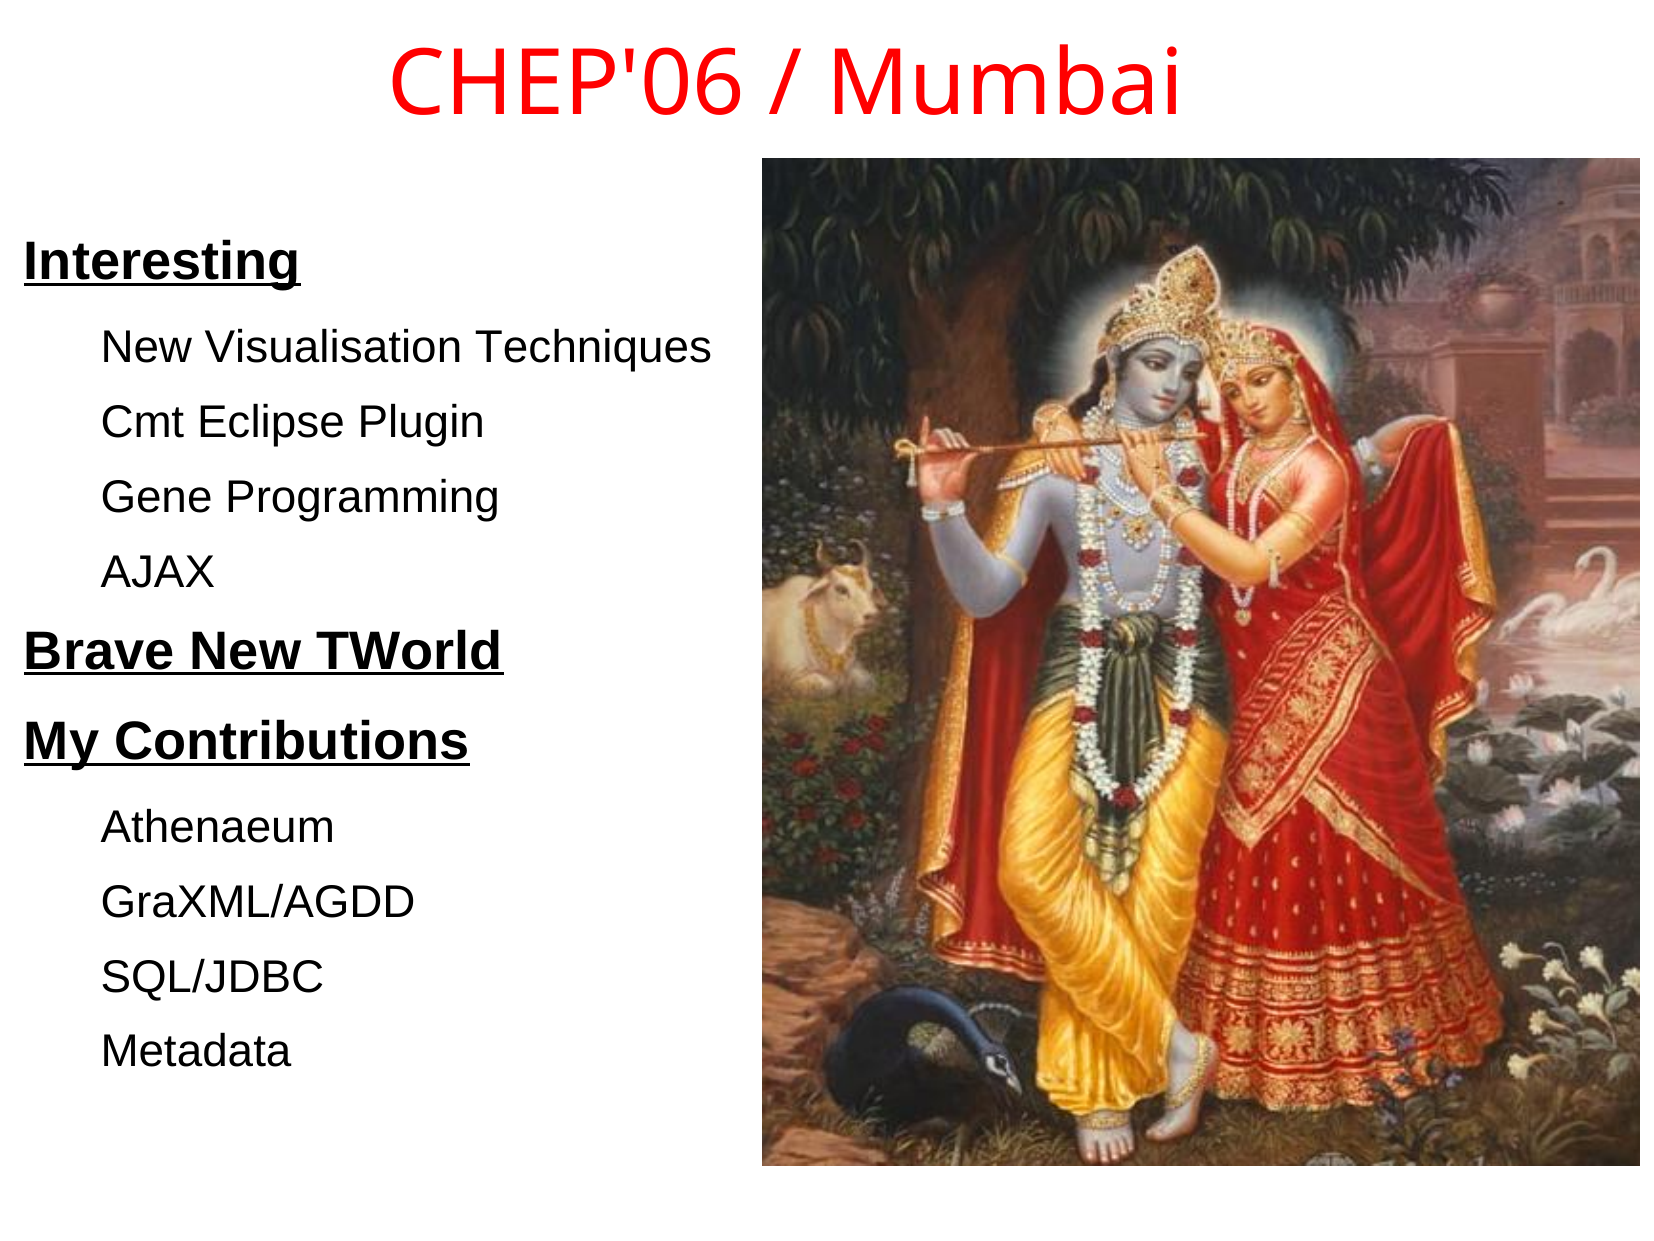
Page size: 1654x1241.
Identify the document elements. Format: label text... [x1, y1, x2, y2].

title CHEP'06 / Mumbai [41, 3, 1531, 155]
picture [762, 158, 1640, 1166]
list Interesting New Visualisation Techniques Cmt Eclipse Plugin Gene Programming AJAX Brave New TWorld My Contributions Athenaeum GraXML/AGDD SQL/JDBC Metadata [6, 231, 756, 1199]
